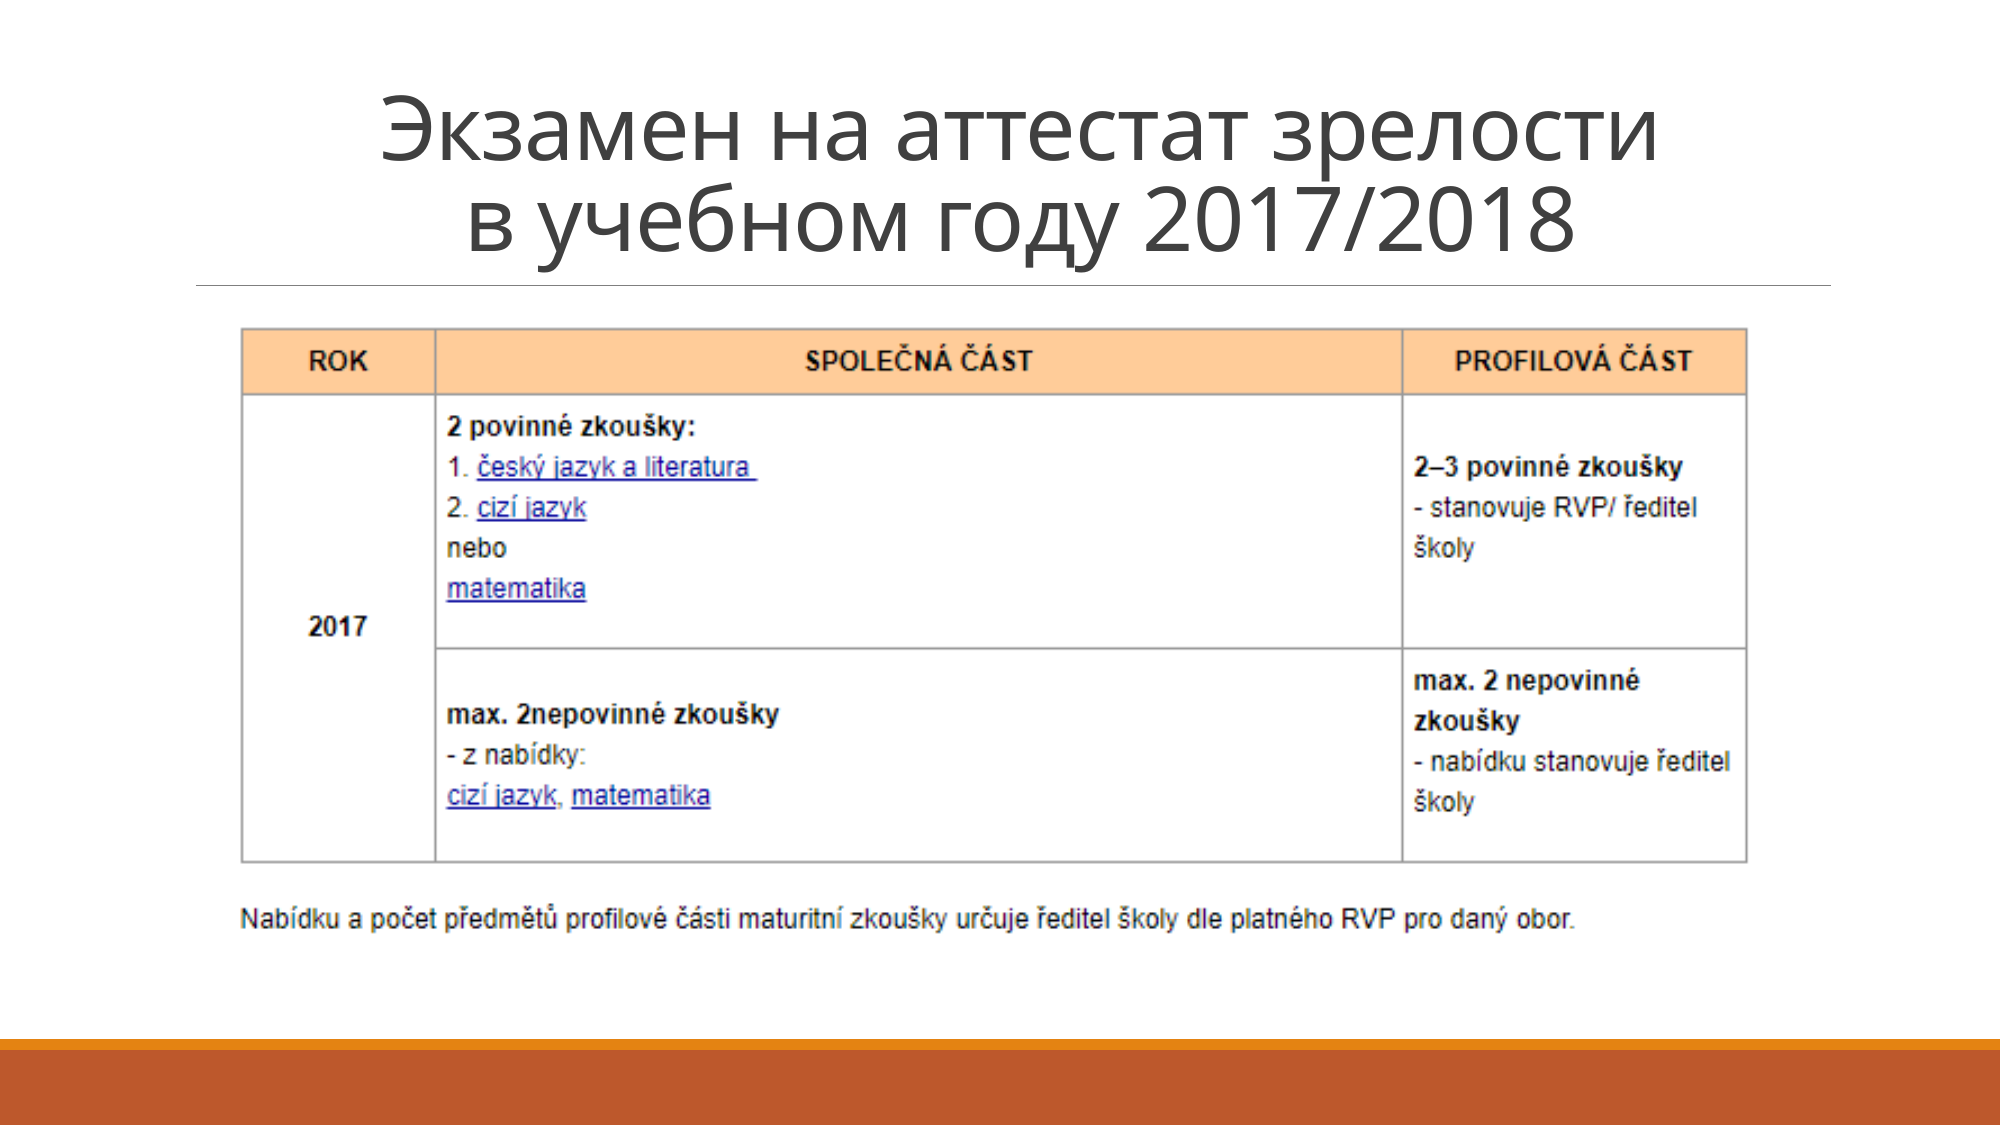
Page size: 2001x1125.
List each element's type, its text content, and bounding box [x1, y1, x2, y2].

title Экзамен на аттестат зрелости в учебном году 2017/2018 [64, 59, 1978, 278]
picture [234, 302, 1765, 956]
